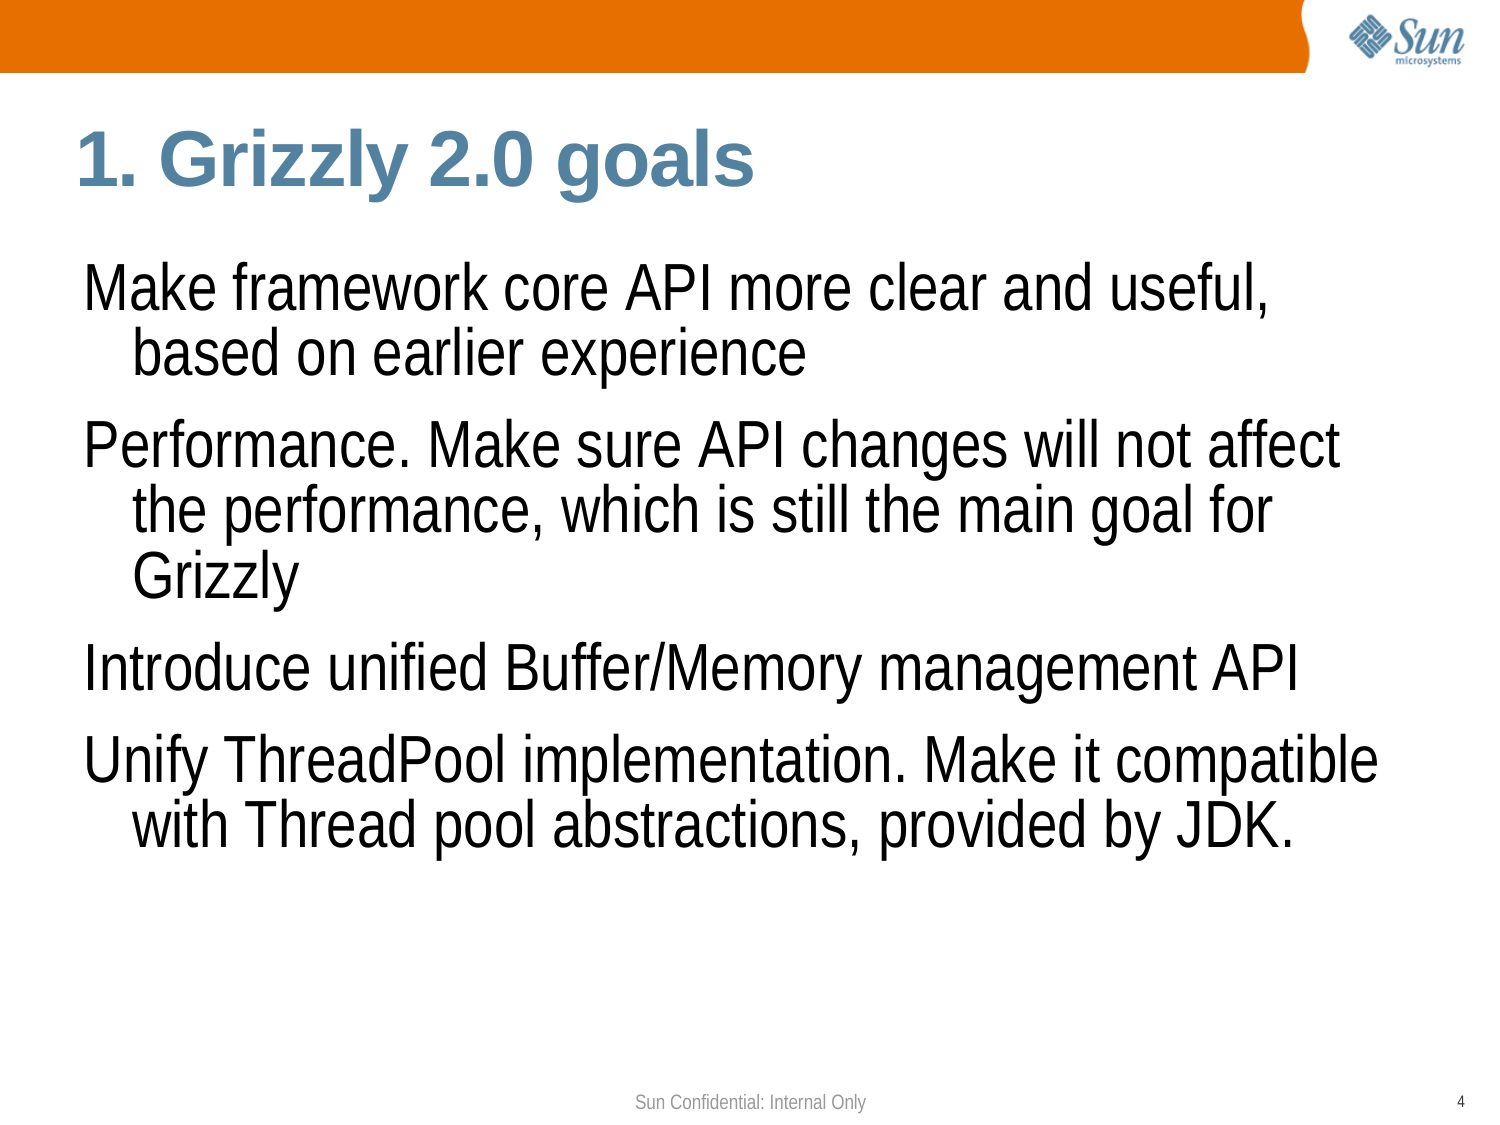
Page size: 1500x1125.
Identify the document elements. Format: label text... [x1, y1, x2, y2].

picture [0, 0, 1500, 73]
title 1. Grizzly 2.0 goals [75, 123, 1437, 227]
list Make framework core API more clear and useful, based on earlier experience Performance. Make sure API changes will not affect the performance, which is still the main goal for Grizzly Introduce unified Buffer/Memory management API Unify ThreadPool implementation. Make it compatible with Thread pool abstractions, provided by JDK. [64, 258, 1401, 1062]
